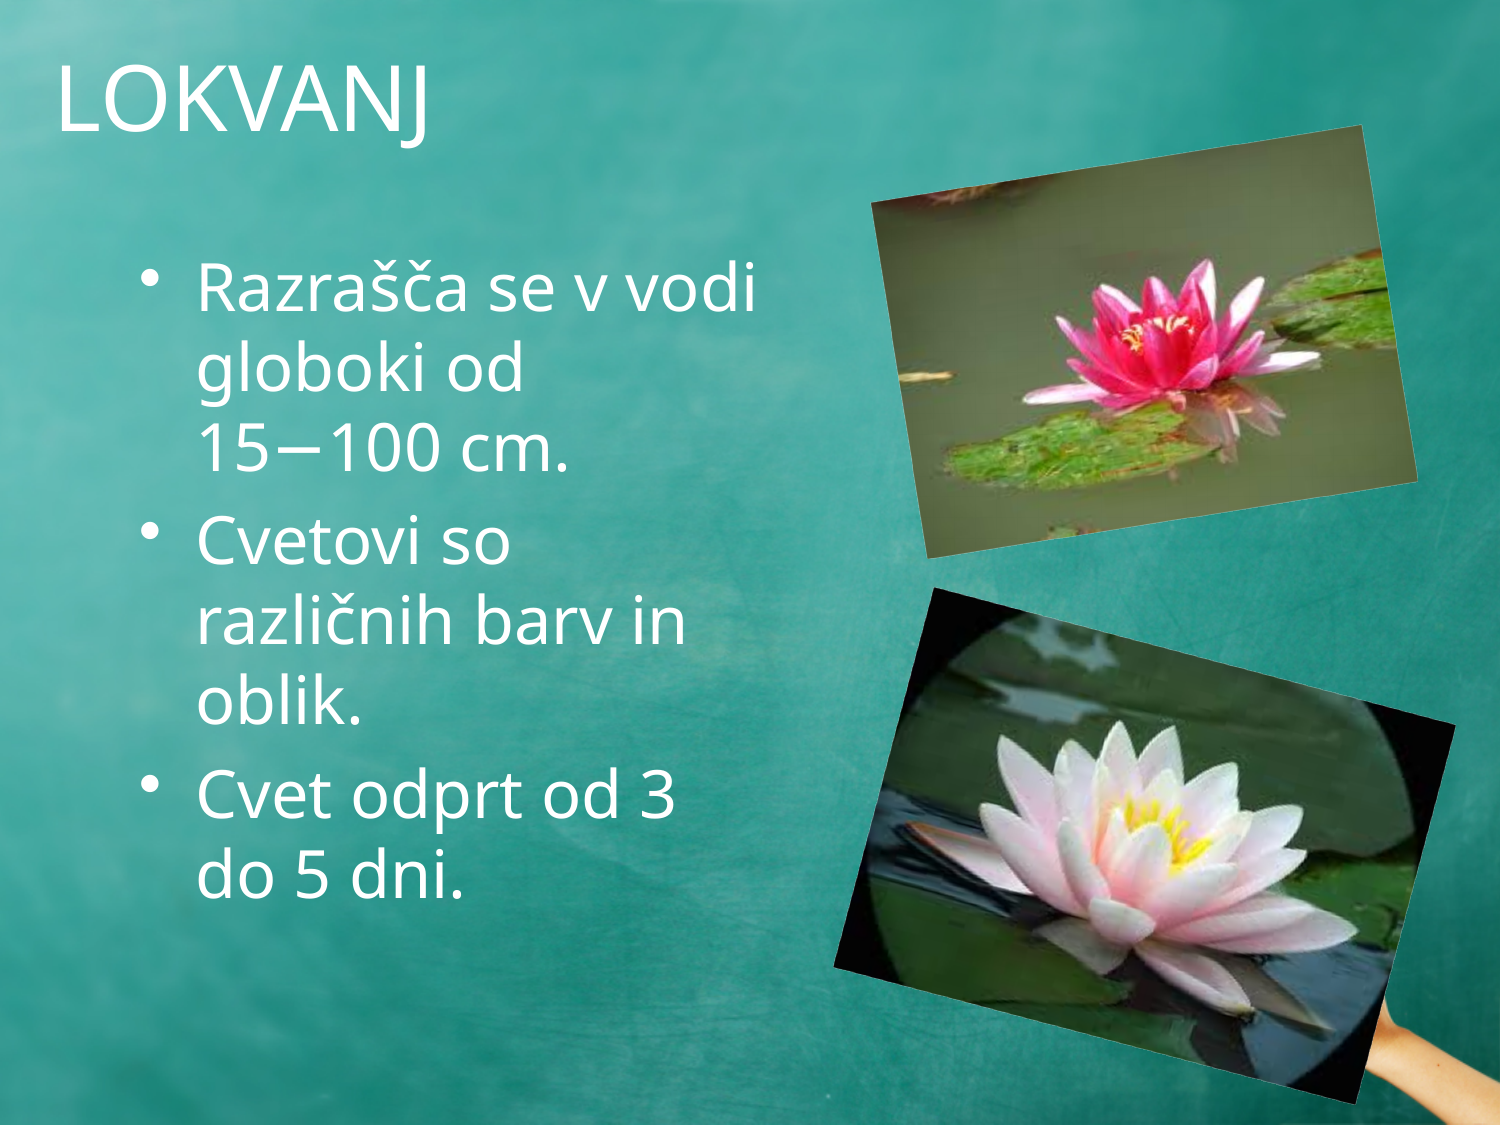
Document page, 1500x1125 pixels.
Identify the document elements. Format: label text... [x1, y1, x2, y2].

title LOKVANJ [39, 35, 1471, 154]
picture [0, 0, 1500, 1125]
list Razrašča se v vodi globoki od 15−100 cm. Cvetovi so različnih barv in oblik. Cvet odprt od 3 do 5 dni. [123, 237, 788, 938]
